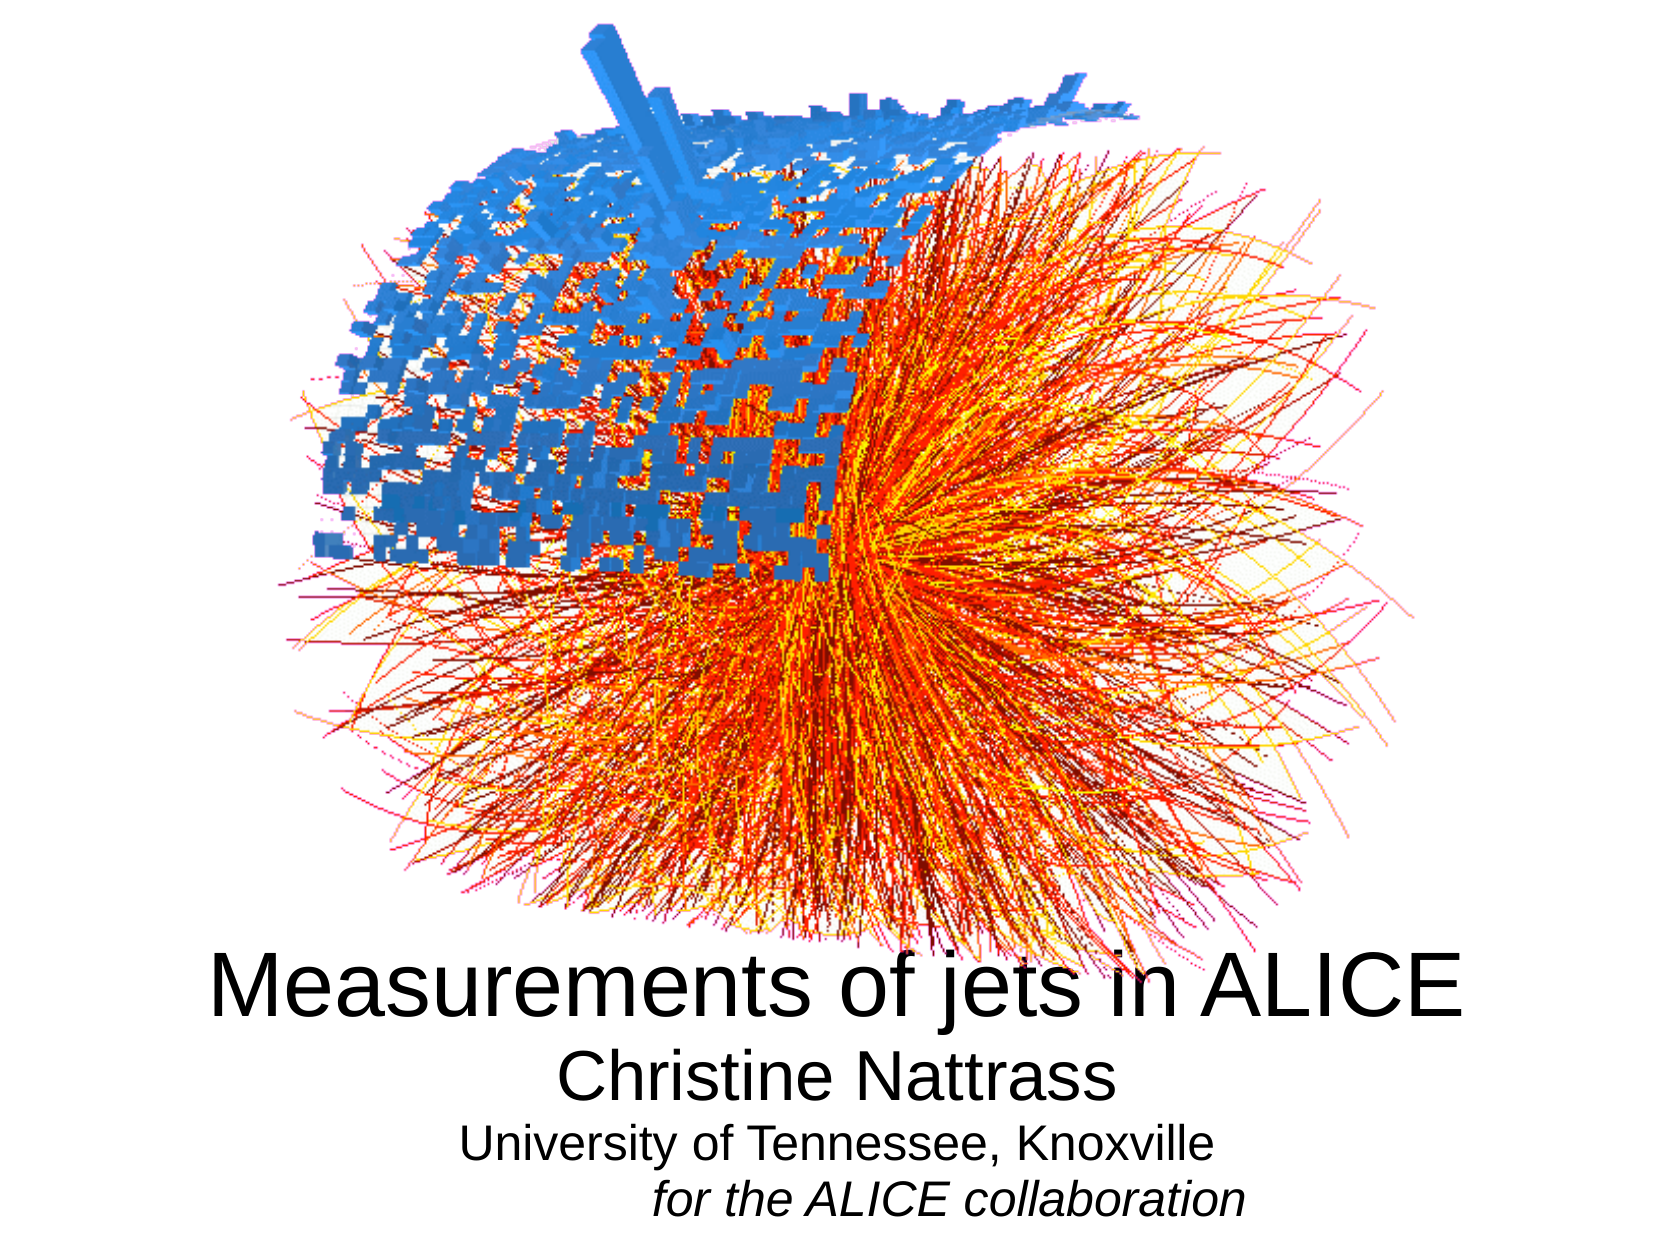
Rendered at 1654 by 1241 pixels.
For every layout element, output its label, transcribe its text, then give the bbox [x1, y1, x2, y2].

title Measurements of jets in ALICE Christine Nattrass University of Tennessee, Knoxville for the ALICE collaboration [93, 932, 1581, 1228]
picture [240, 0, 1441, 1024]
